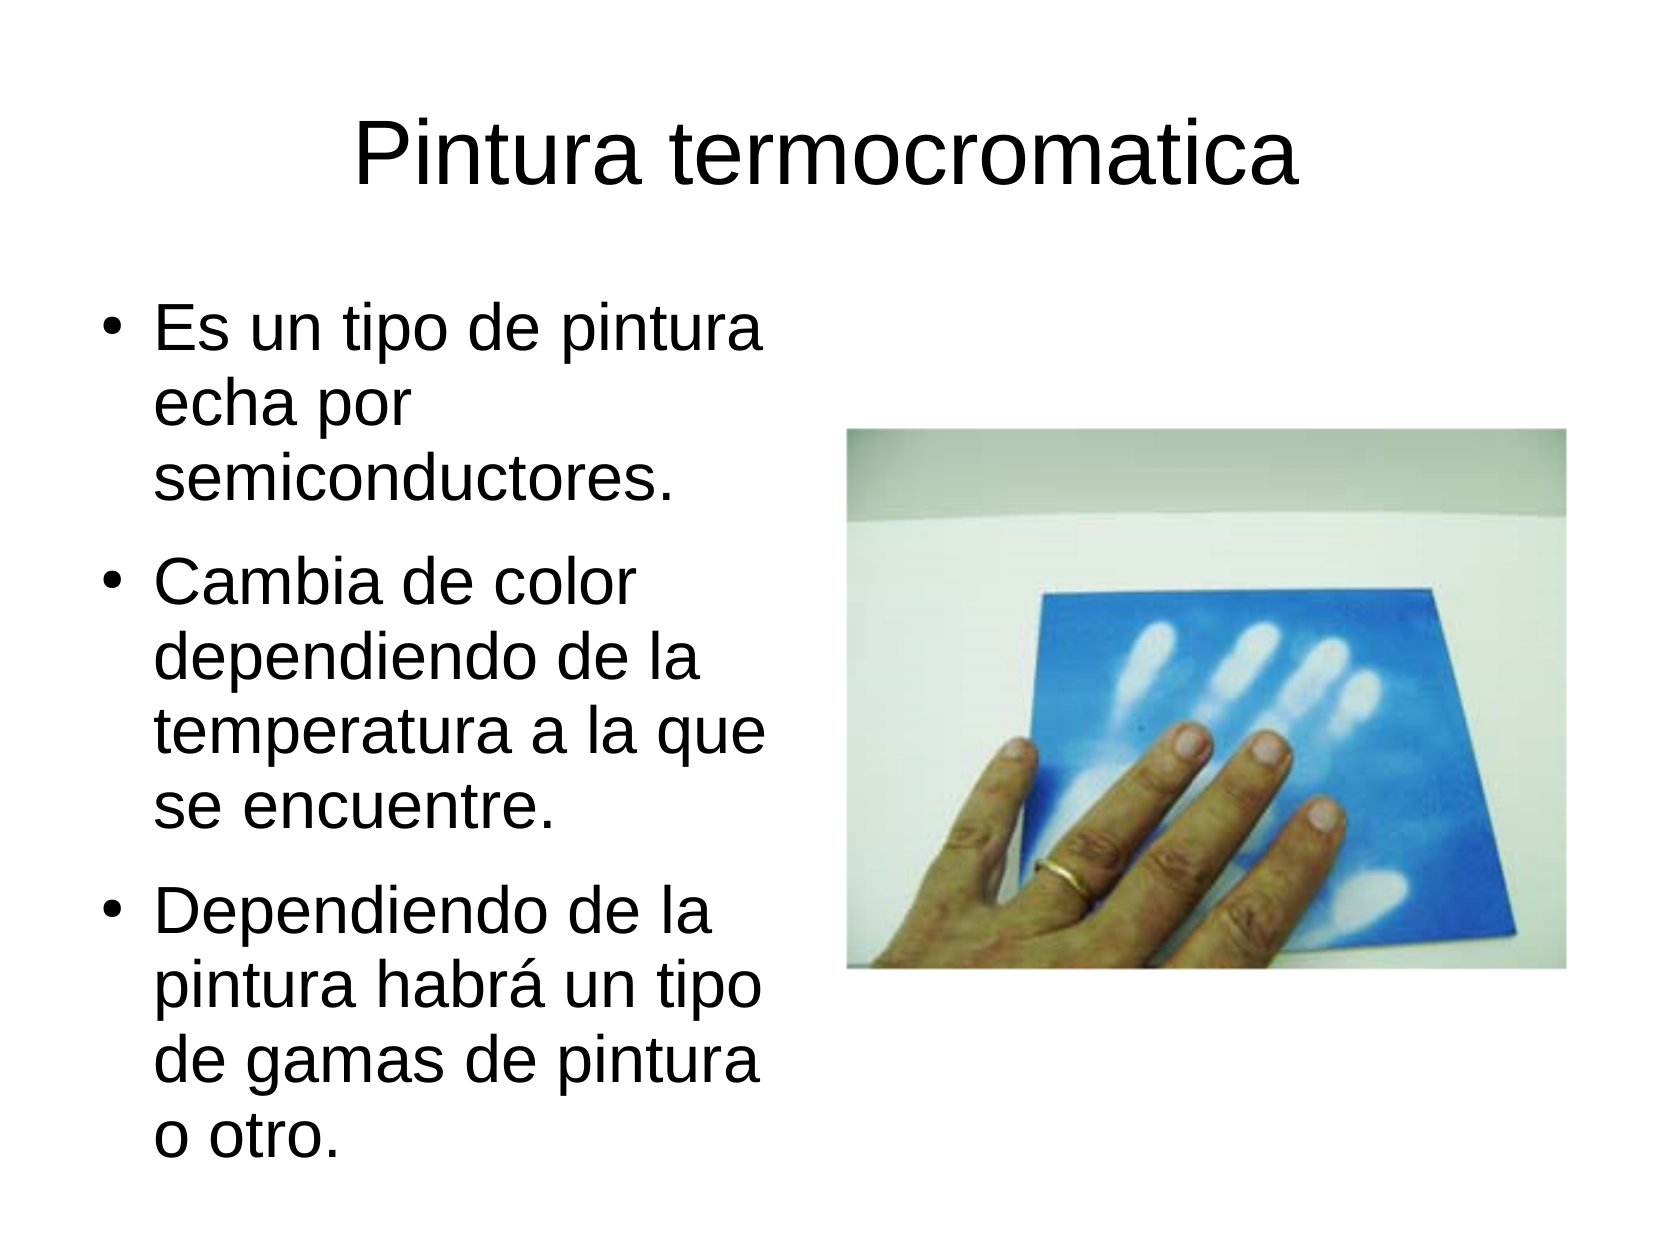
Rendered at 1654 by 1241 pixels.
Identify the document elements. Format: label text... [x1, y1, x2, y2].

title Pintura termocromatica [82, 56, 1571, 250]
picture [845, 427, 1572, 972]
list Es un tipo de pintura echa por semiconductores. Cambia de color dependiendo de la temperatura a la que se encuentre. Dependiendo de la pintura habrá un tipo de gamas de pintura o otro. [82, 290, 809, 1172]
